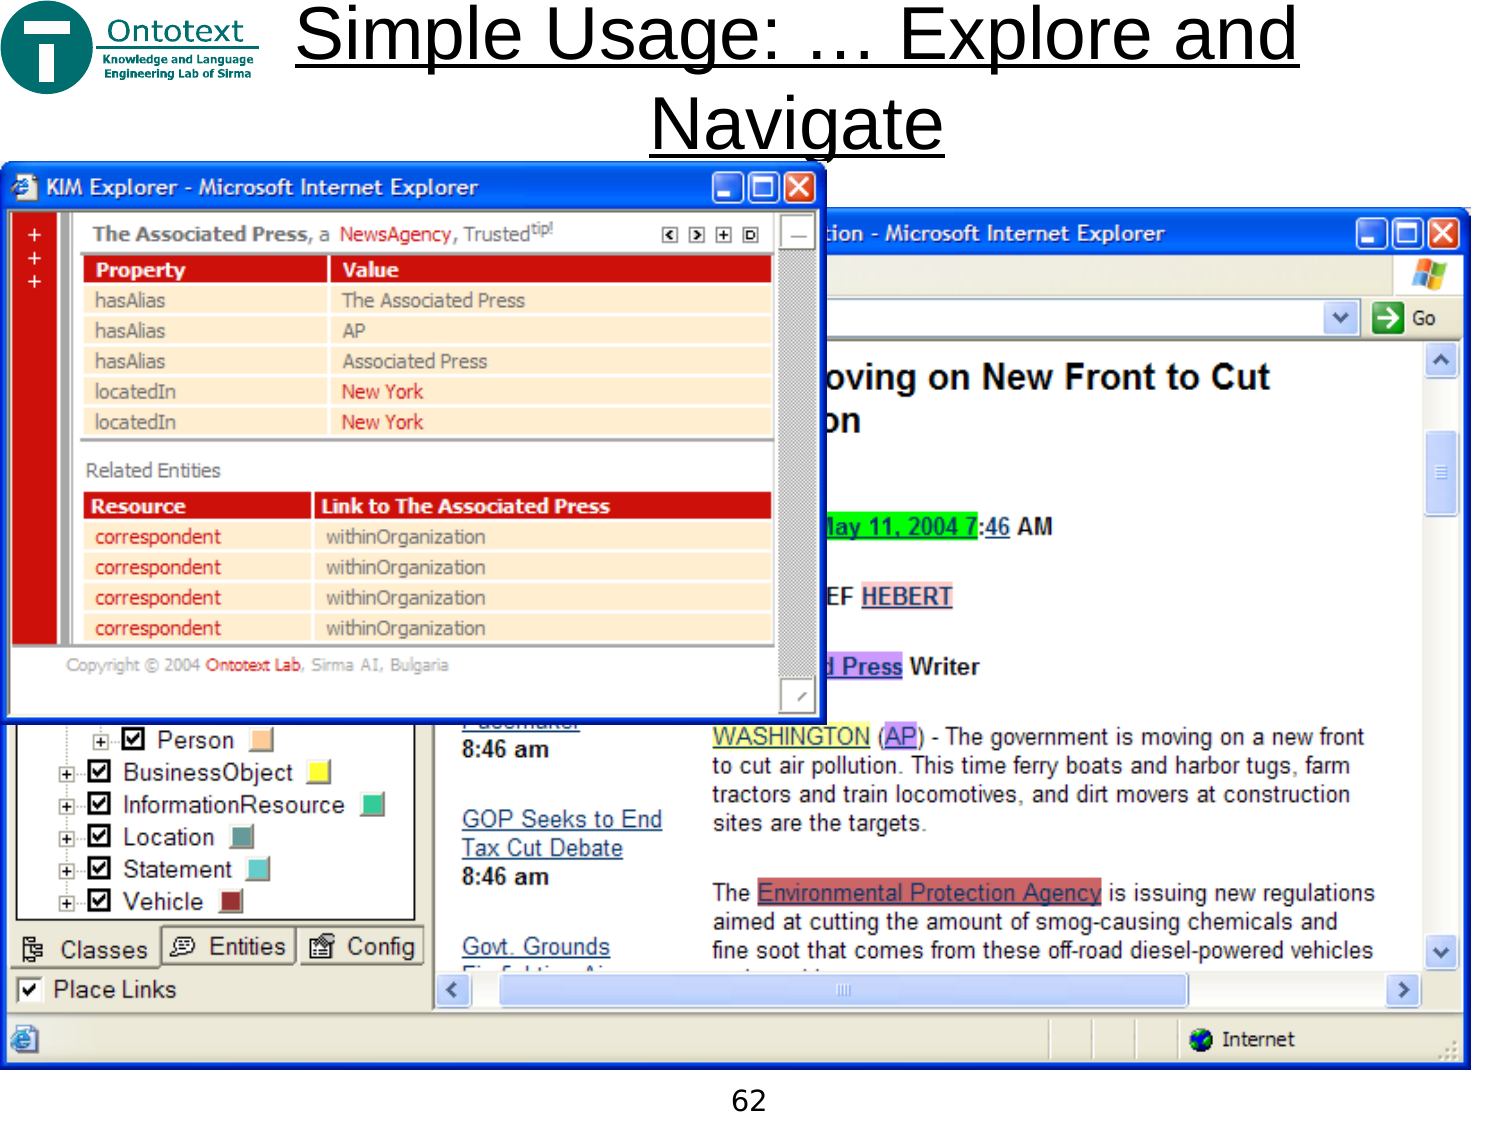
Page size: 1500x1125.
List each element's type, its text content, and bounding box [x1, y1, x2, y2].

picture [0, 161, 1471, 1070]
title Simple Usage: … Explore and Navigate [183, 0, 1412, 173]
